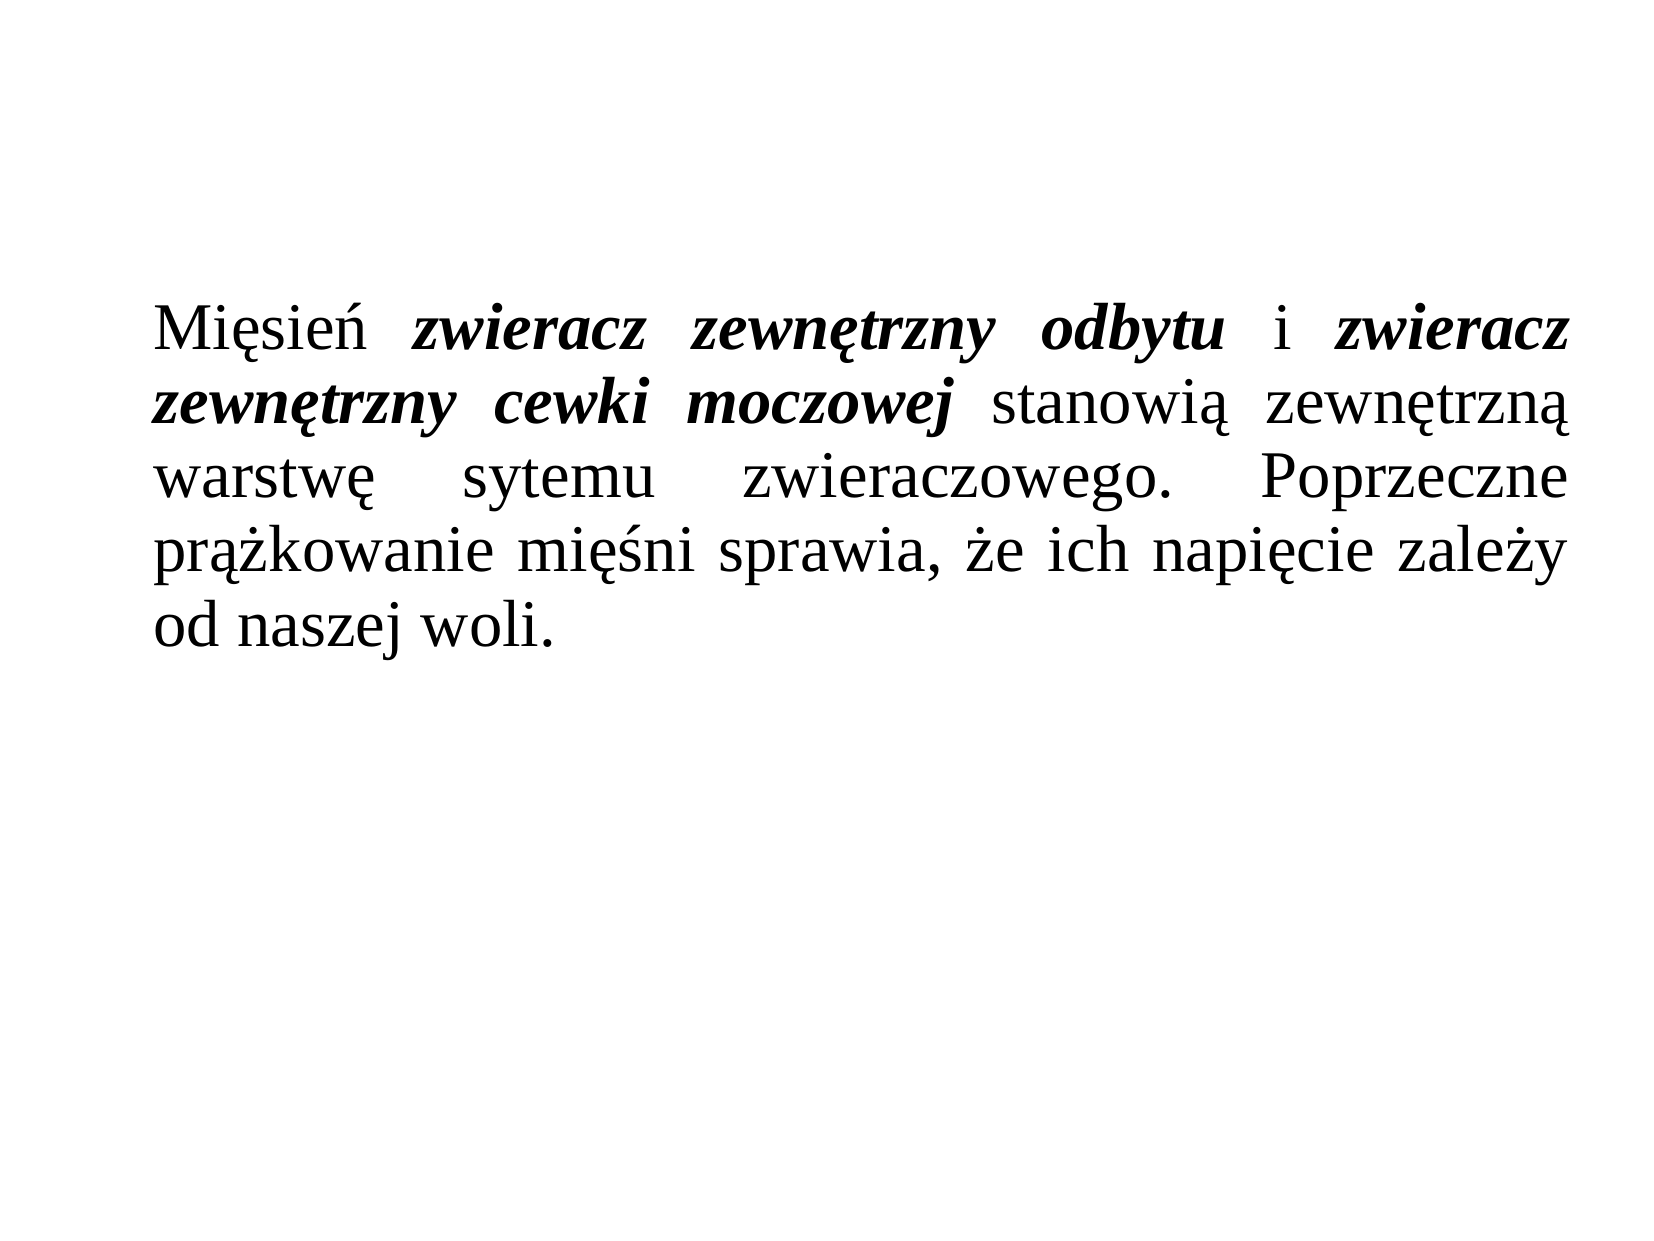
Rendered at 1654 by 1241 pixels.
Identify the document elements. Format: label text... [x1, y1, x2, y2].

list Mięsień zwieracz zewnętrzny odbytu i zwieracz zewnętrzny cewki moczowej stanowią zewnętrzną warstwę sytemu zwieraczowego. Poprzeczne prążkowanie mięśni sprawia, że ich napięcie zależy od naszej woli. [82, 290, 1571, 1109]
